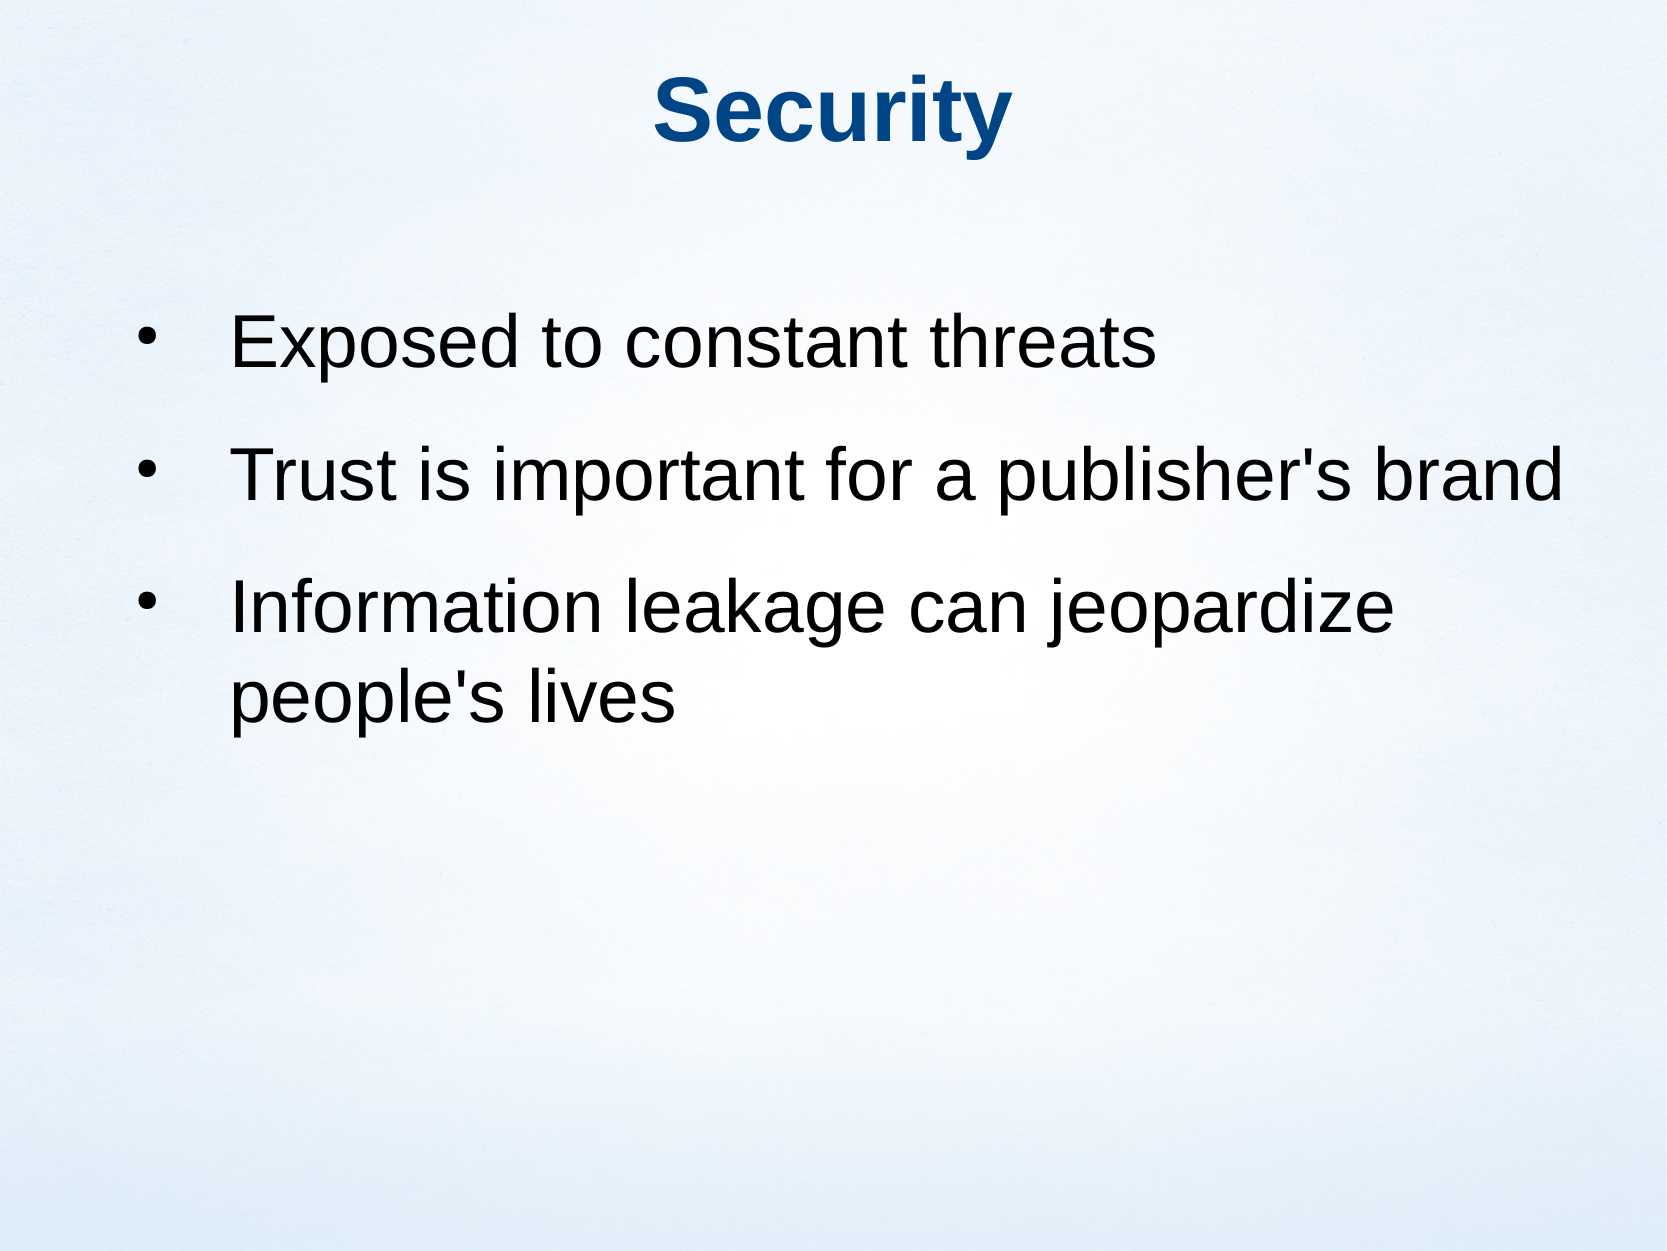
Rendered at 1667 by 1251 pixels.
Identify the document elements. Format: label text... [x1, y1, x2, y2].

list Exposed to constant threats Trust is important for a publisher's brand Information leakage can jeopardize people's lives [83, 292, 1584, 1118]
picture [0, 0, 1667, 1251]
title Security [83, 49, 1584, 259]
